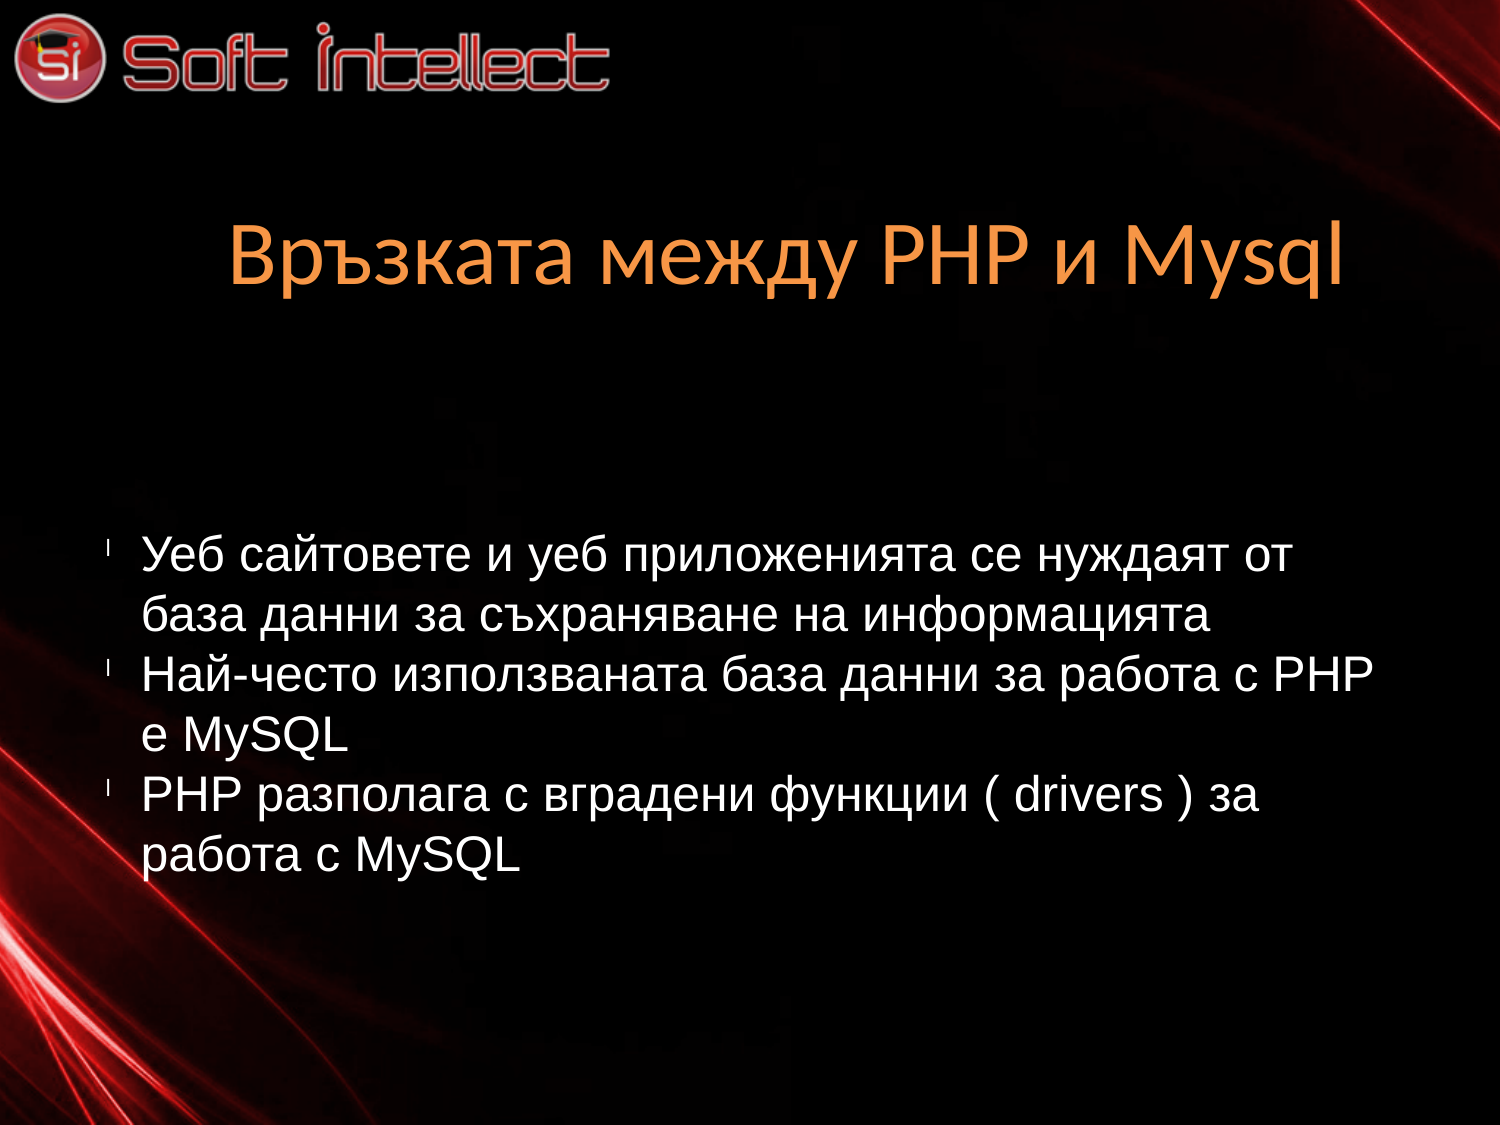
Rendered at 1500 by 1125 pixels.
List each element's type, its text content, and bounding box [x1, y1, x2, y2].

picture [0, 0, 1500, 1125]
text_box Уеб сайтовете и уеб приложенията се нуждаят от база данни за съхраняване на информацията Най-често използваната база данни за работа с PHP е MySQL PHP разполага с вградени функции ( drivers ) за работа с MySQL [90, 513, 1425, 1125]
text_box Връзката между PHP и Mysql [150, 127, 1425, 368]
